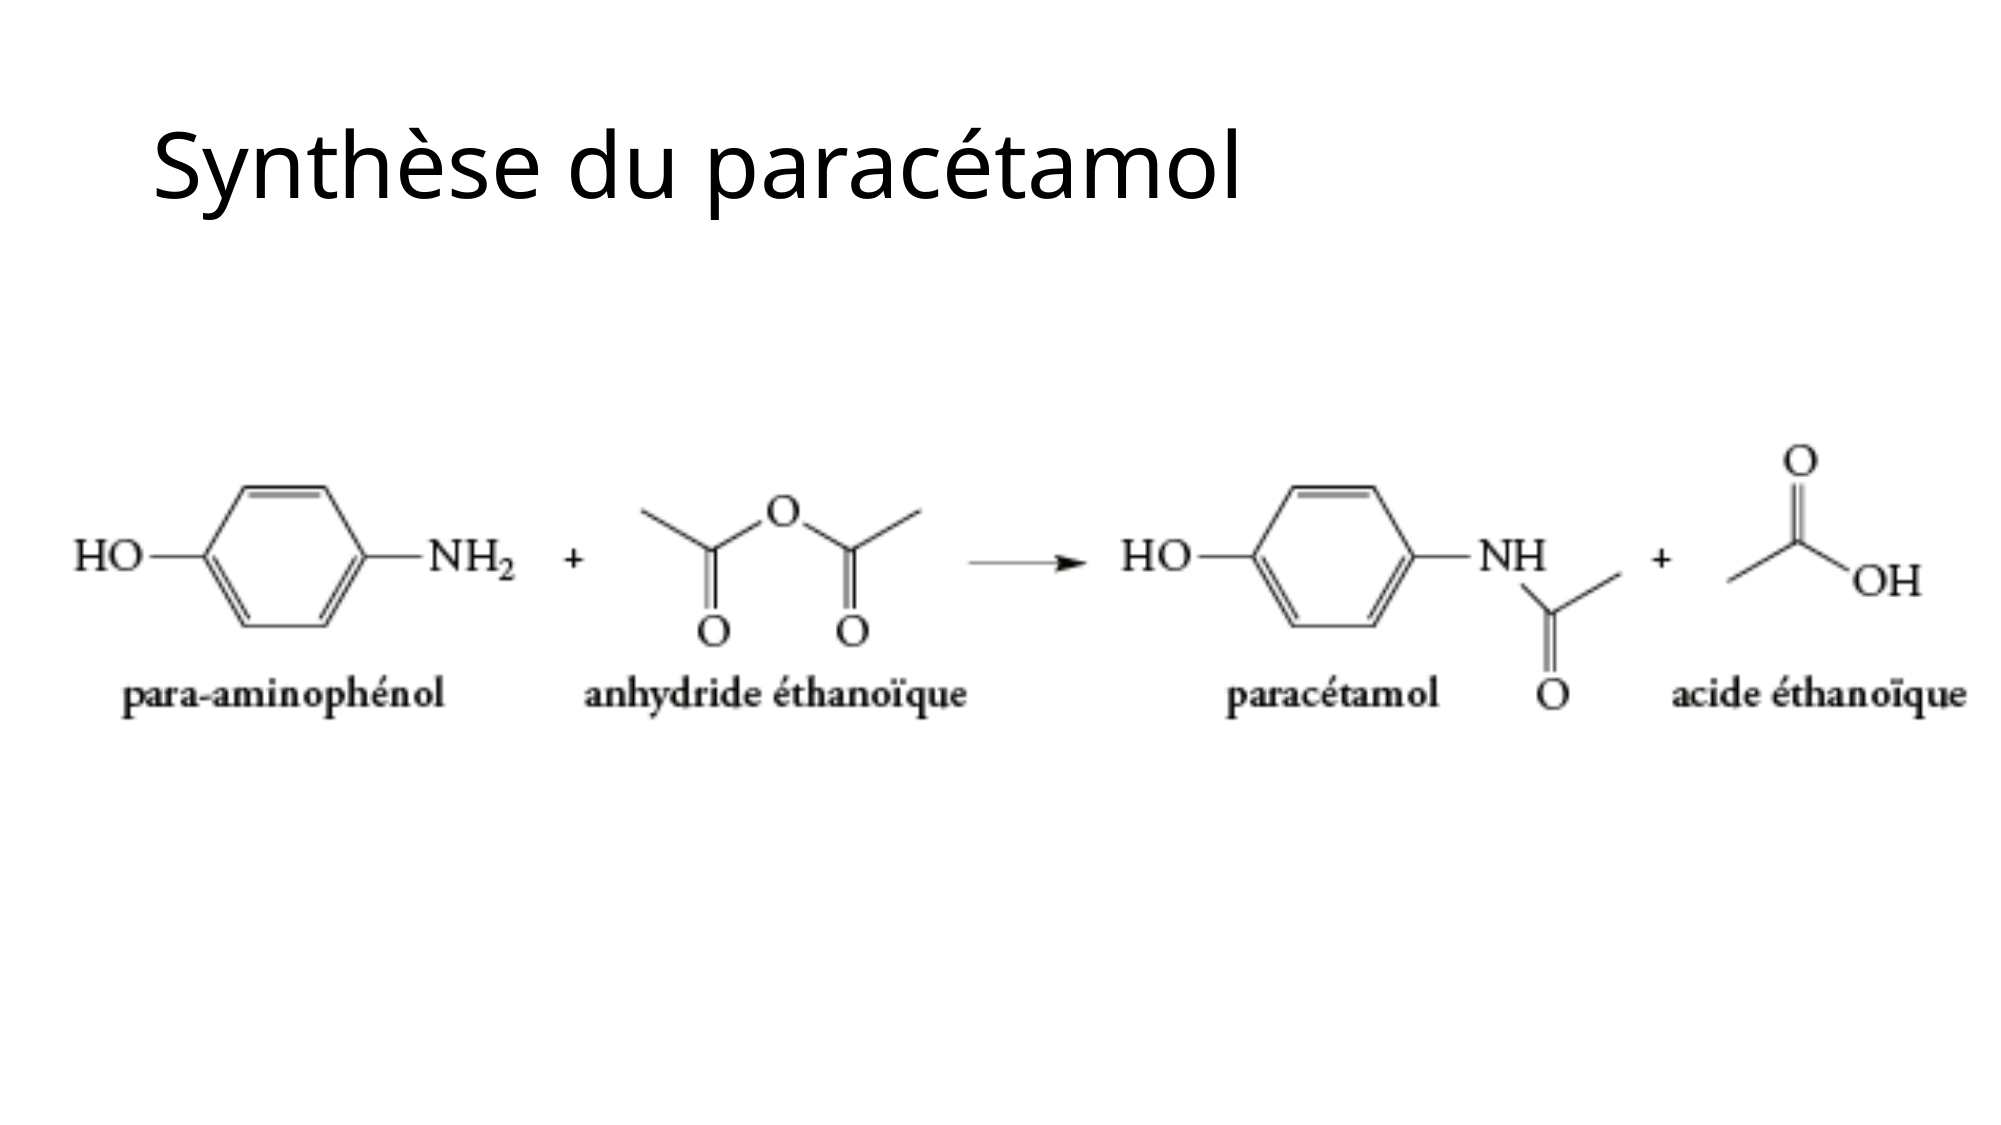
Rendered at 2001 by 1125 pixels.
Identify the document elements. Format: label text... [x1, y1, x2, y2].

picture [62, 414, 1980, 755]
title Synthèse du paracétamol [137, 59, 1863, 278]
